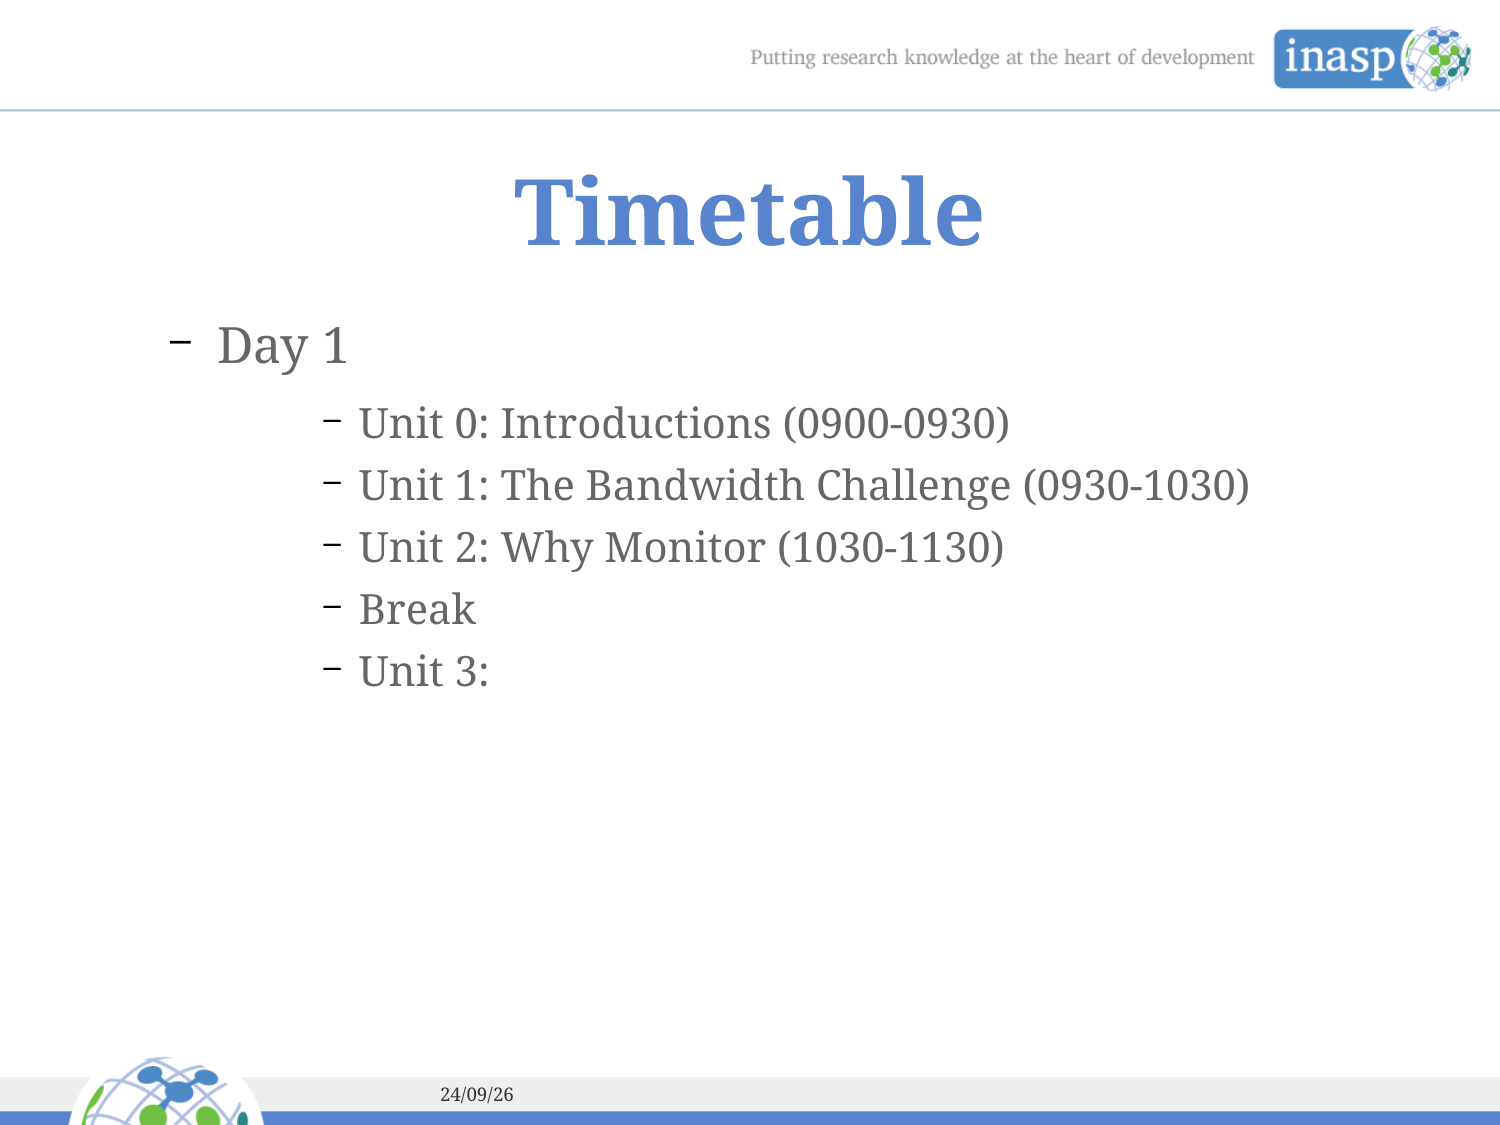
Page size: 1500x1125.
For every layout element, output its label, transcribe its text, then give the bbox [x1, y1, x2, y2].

list Day 1 Unit 0: Introductions (0900-0930) Unit 1: The Bandwidth Challenge (0930-1030) Unit 2: Why Monitor (1030-1130) Break Unit 3: Unit 0: Introductions (0900-0930) Unit 1: The Bandwidth Challenge (0930-1030) Unit 2: Why Monitor (1030-1130) Break Unit 3: [75, 313, 1426, 967]
picture [0, 0, 1500, 1125]
title Timetable [75, 129, 1426, 313]
